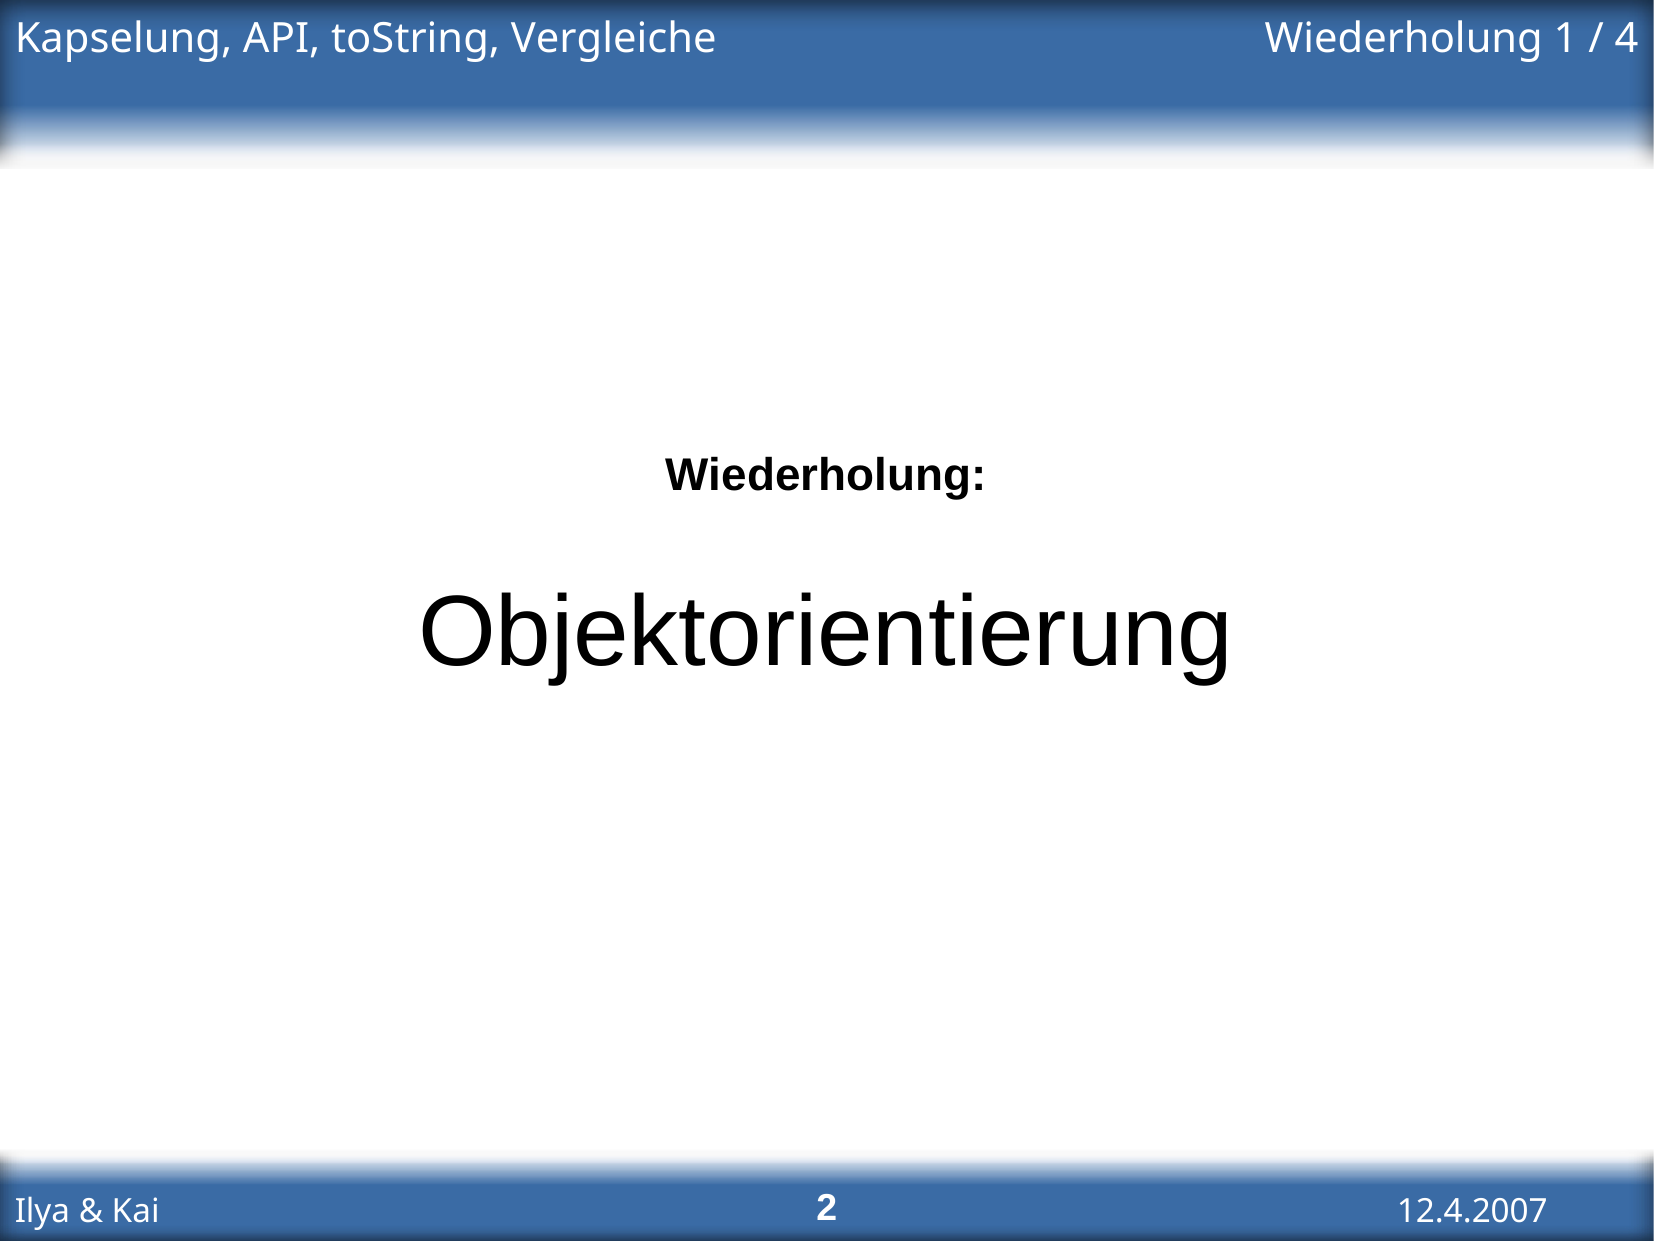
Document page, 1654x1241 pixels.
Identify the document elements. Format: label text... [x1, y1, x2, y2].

text_box Wiederholung 1 / 4 [1226, 0, 1654, 73]
picture [0, 0, 1654, 169]
text_box Wiederholung: Objektorientierung [403, 442, 1251, 725]
picture [0, 1149, 1654, 1241]
